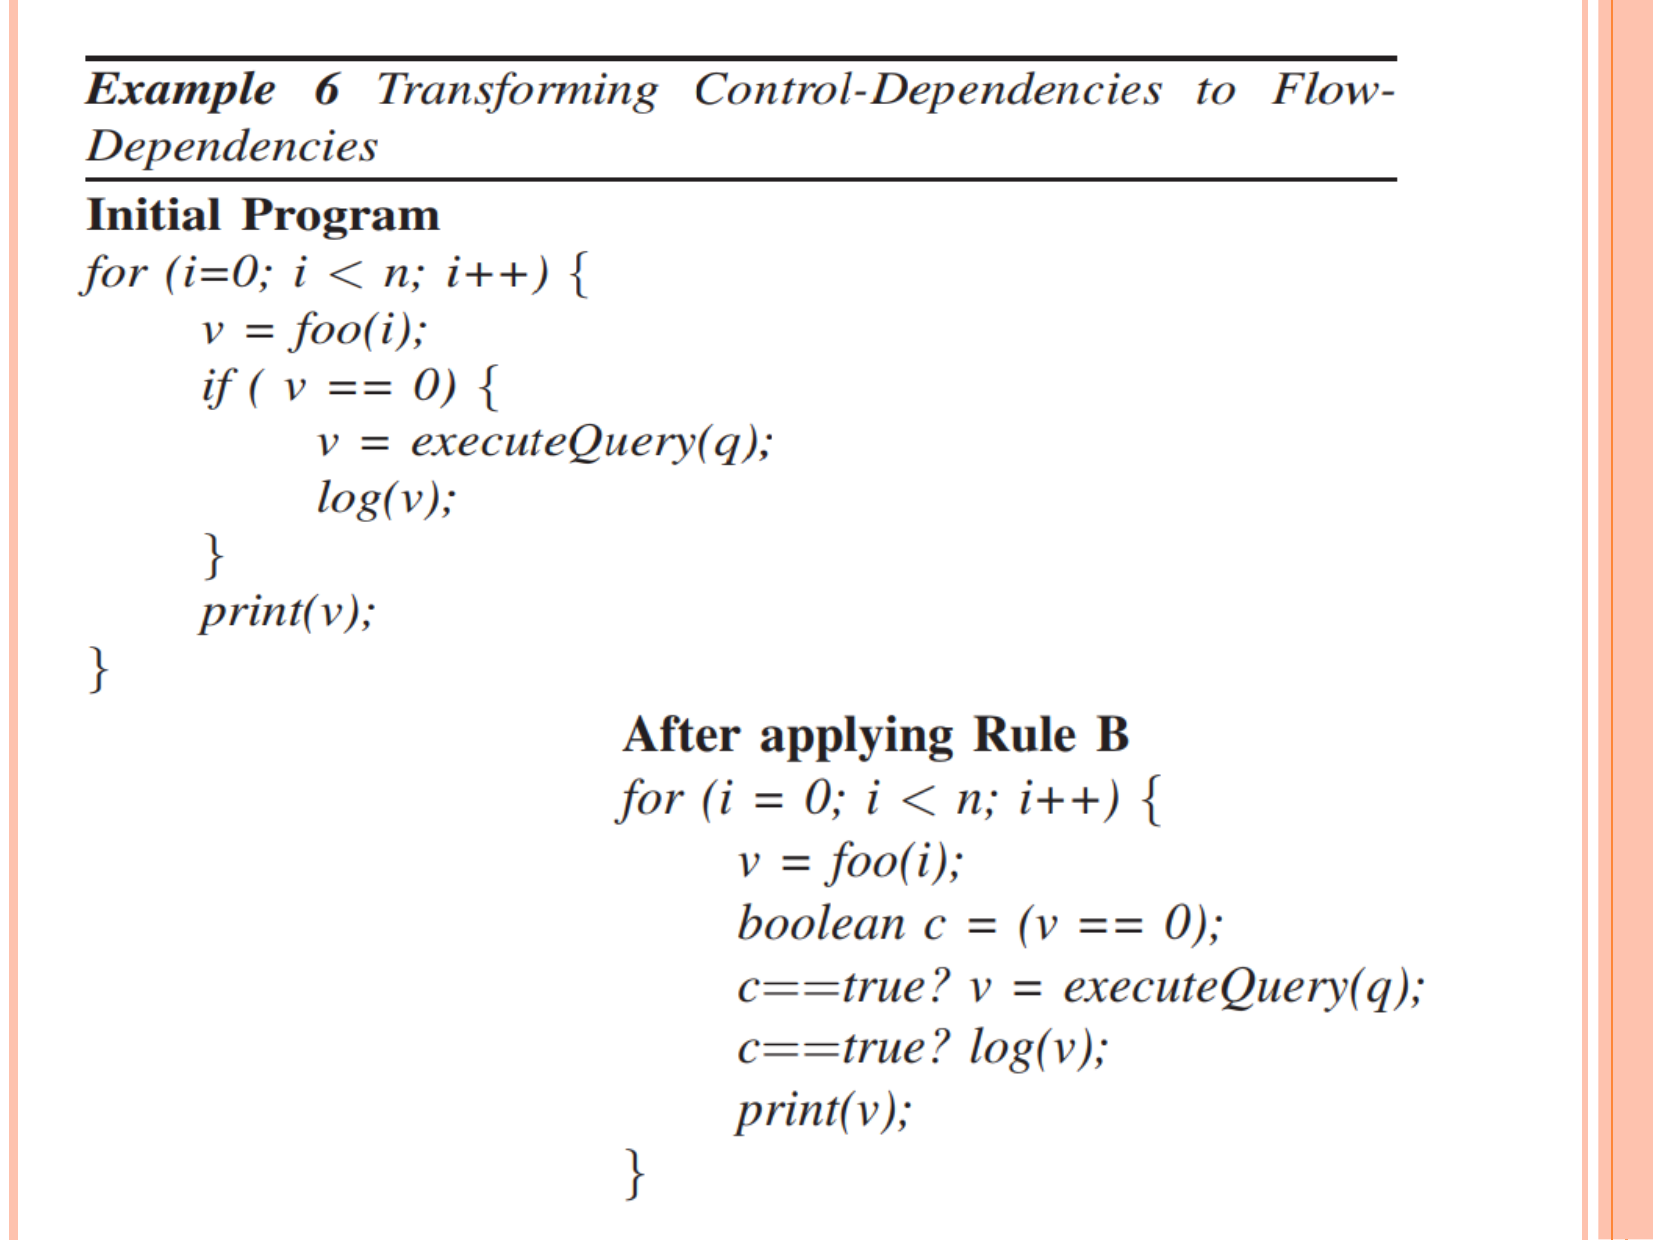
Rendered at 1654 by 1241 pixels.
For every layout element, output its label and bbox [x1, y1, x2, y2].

picture [70, 26, 1574, 1225]
